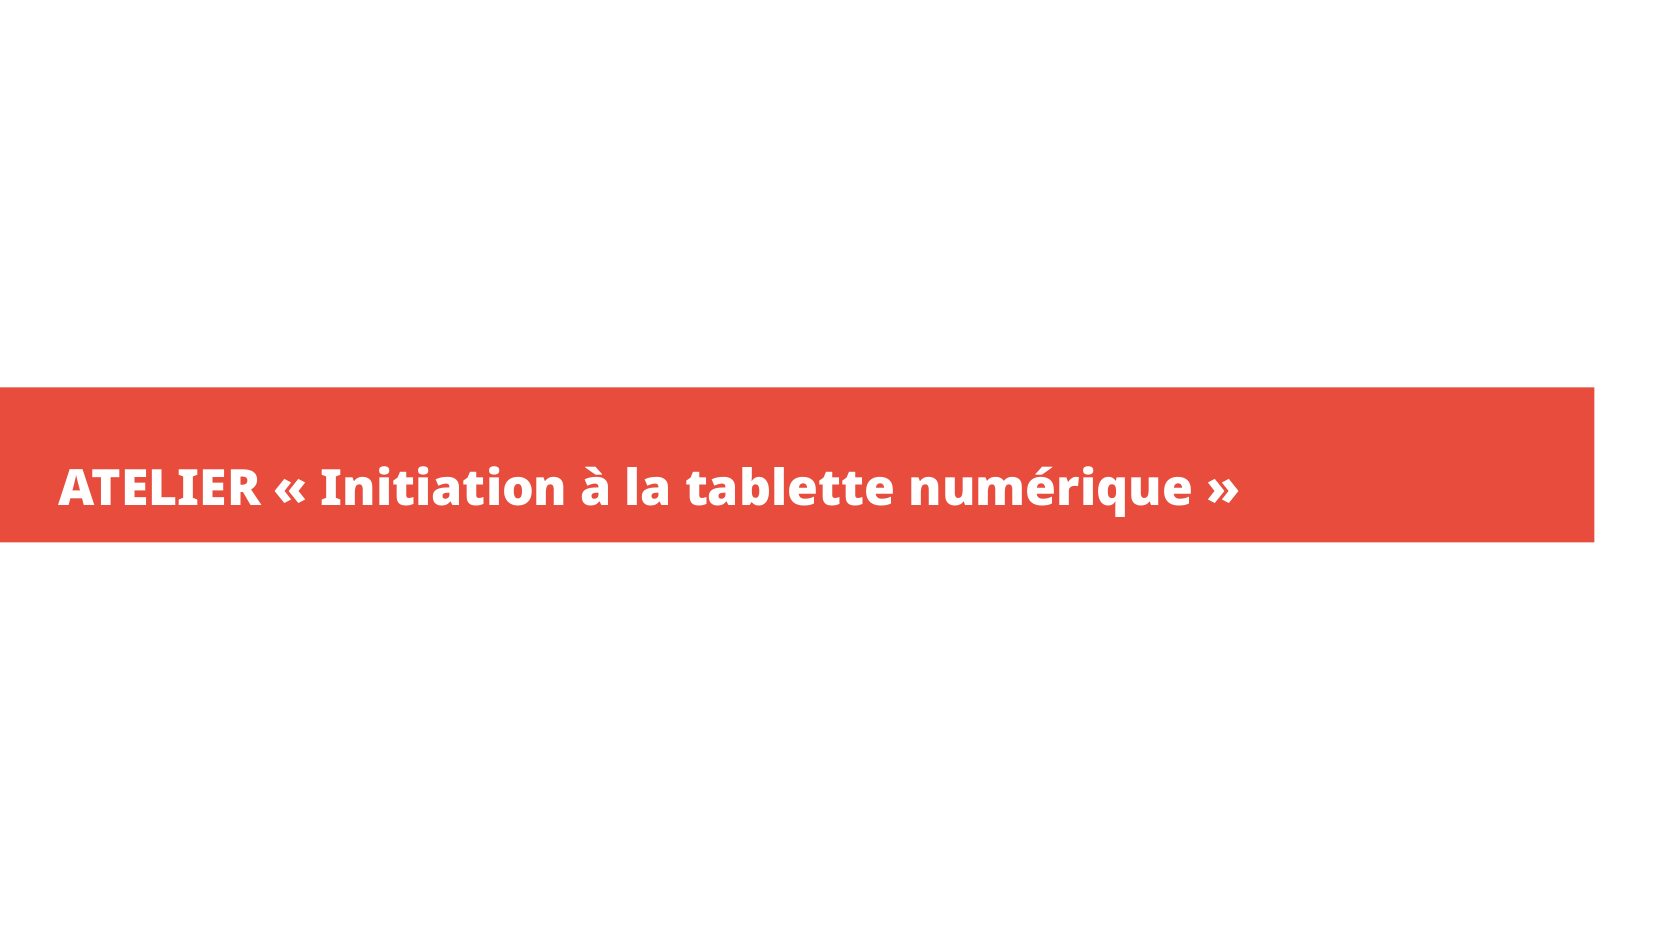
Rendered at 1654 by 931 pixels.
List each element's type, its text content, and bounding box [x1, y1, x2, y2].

title ATELIER « Initiation à la tablette numérique » [59, 409, 1595, 521]
